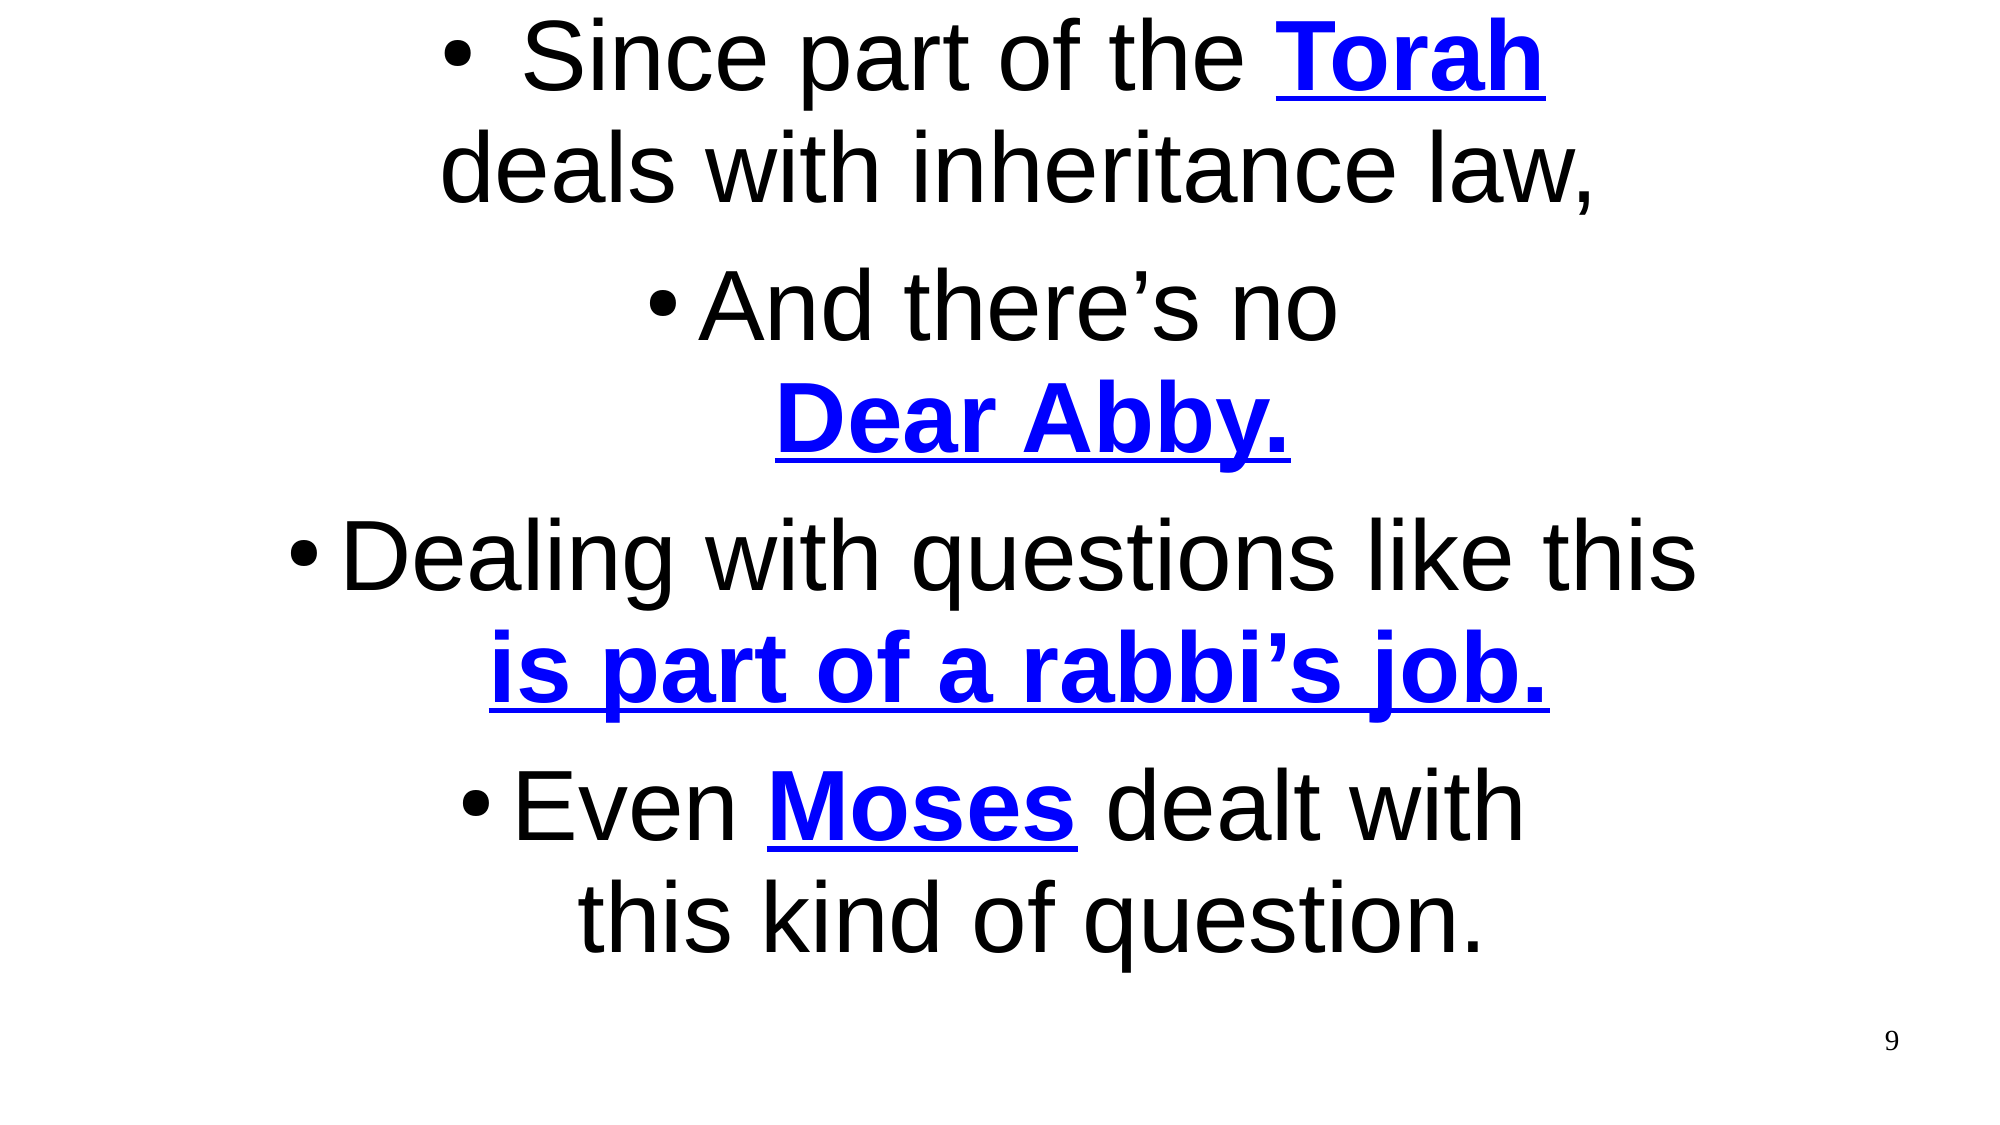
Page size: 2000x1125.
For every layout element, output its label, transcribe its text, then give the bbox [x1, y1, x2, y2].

list Since part of the Torah deals with inheritance law, And there’s no Dear Abby. Dealing with questions like this is part of a rabbi’s job. Even Moses dealt with this kind of question. [0, 0, 1996, 1123]
